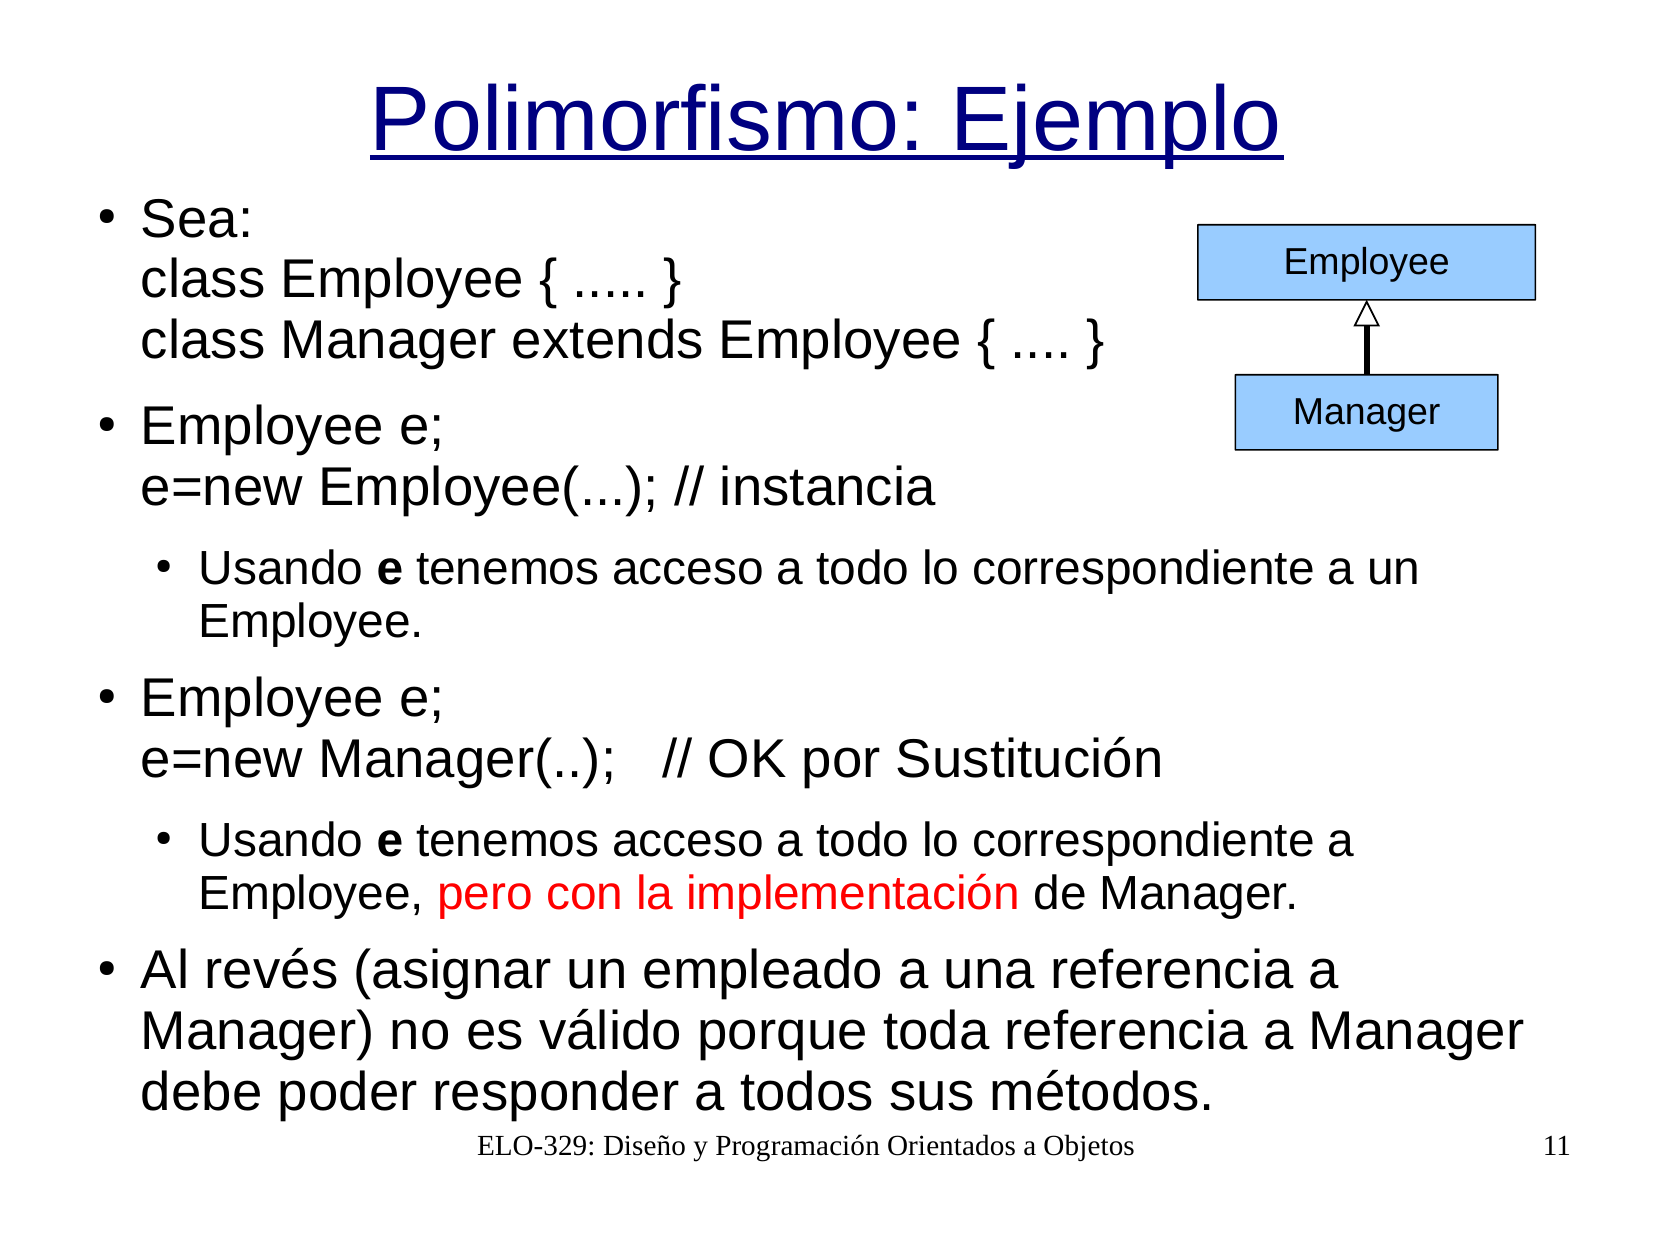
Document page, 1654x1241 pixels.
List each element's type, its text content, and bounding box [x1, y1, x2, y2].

text_box Employee [1197, 224, 1536, 300]
text_box Manager [1235, 374, 1498, 450]
title Polimorfismo: Ejemplo [82, 49, 1571, 187]
list Sea: class Employee { ..... } class Manager extends Employee { .... } Employee e; e=new Employee(...); // instancia Usando e tenemos acceso a todo lo correspondiente a un Employee. Employee e; e=new Manager(..); // OK por Sustitución Usando e tenemos acceso a todo lo correspondiente a Employee, pero con la implementación de Manager. Al revés (asignar un empleado a una referencia a Manager) no es válido porque toda referencia a Manager debe poder responder a todos sus métodos. [82, 187, 1571, 1126]
